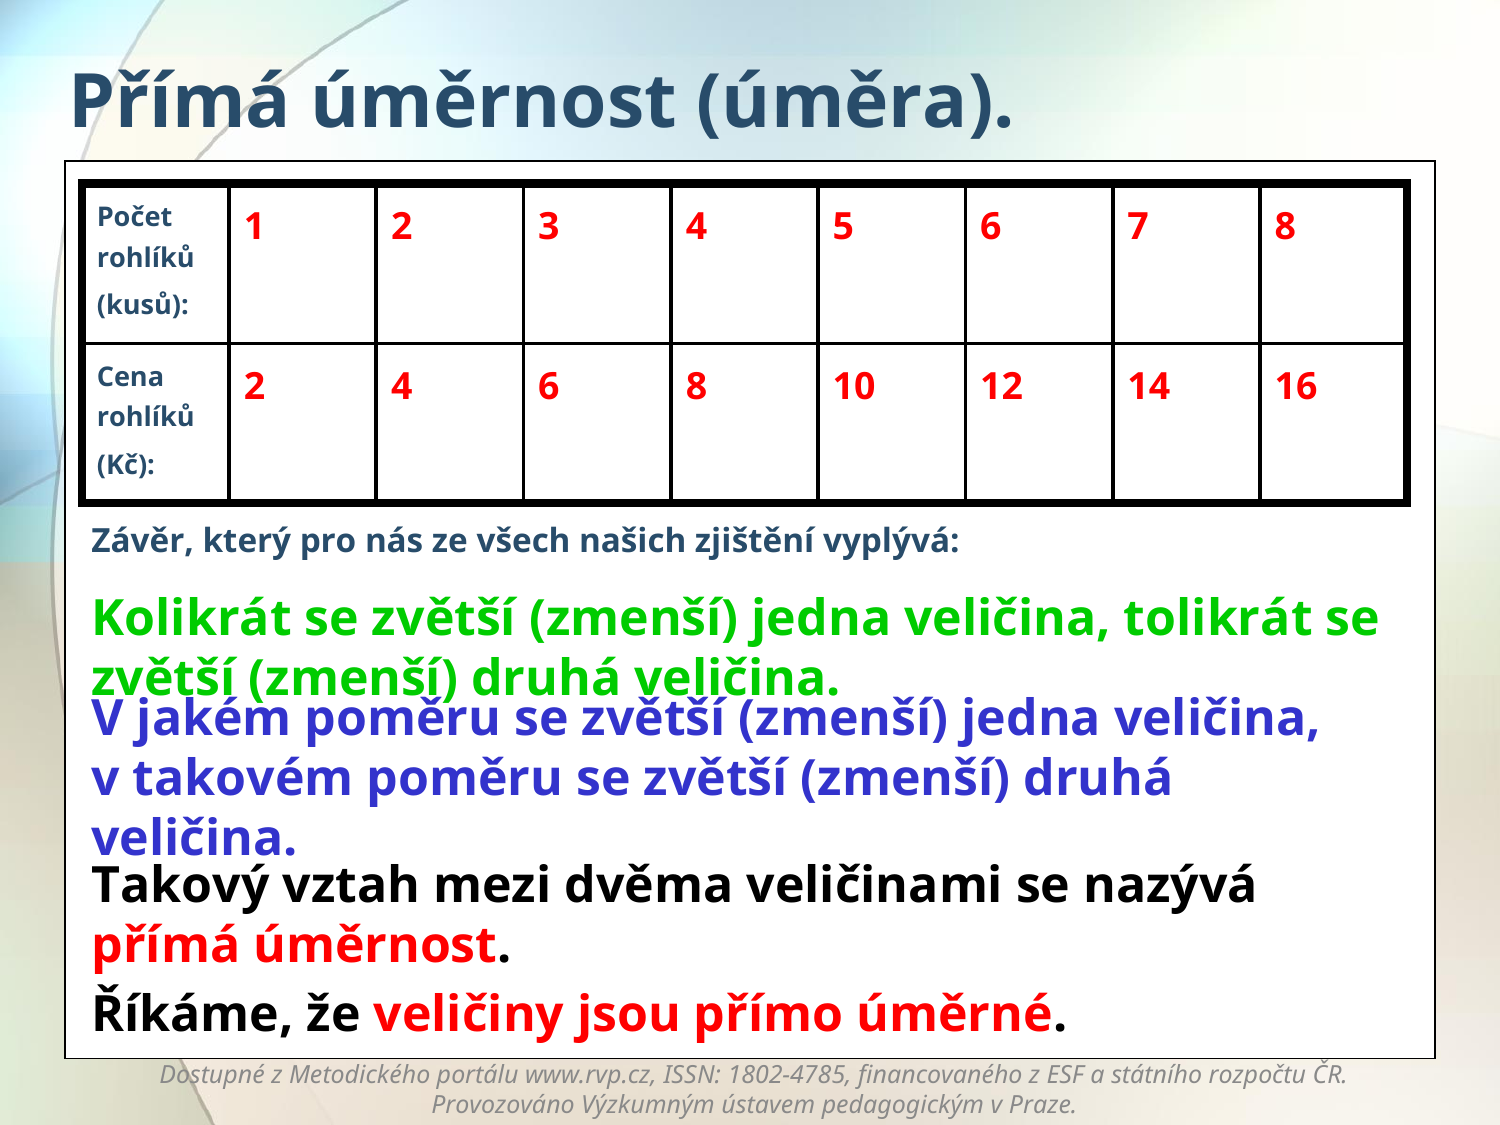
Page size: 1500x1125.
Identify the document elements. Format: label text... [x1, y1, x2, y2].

text_box Závěr, který pro nás ze všech našich zjištění vyplývá: [76, 491, 1400, 587]
table_cell 16 [1262, 345, 1403, 499]
table_cell 14 [1115, 345, 1258, 491]
text_box Takový vztah mezi dvěma veličinami se nazývá přímá úměrnost. [76, 864, 1400, 960]
table_cell 10 [820, 345, 964, 491]
table_header 4 [673, 188, 816, 342]
table_header 8 [1262, 188, 1403, 342]
table_header 2 [378, 188, 522, 342]
table_cell Cena rohlíků (Kč): [86, 345, 227, 491]
text_box [64, 160, 1436, 1059]
table_header 3 [525, 188, 669, 342]
table_header 1 [231, 188, 374, 342]
table_cell 8 [673, 345, 816, 491]
table_header 6 [967, 188, 1111, 342]
text_box V jakém poměru se zvětší (zmenší) jedna veličina, v takovém poměru se zvětší (zmenší) druhá veličina. [76, 727, 1400, 823]
text_box Říkáme, že veličiny jsou přímo úměrné. [76, 964, 1400, 1059]
text_box Kolikrát se zvětší (zmenší) jedna veličina, tolikrát se zvětší (zmenší) druhá veličina. [76, 597, 1400, 693]
table_cell 2 [231, 345, 374, 491]
table_cell 12 [967, 345, 1111, 491]
picture [0, 0, 1500, 1125]
table_header 5 [820, 188, 964, 342]
table_header 7 [1115, 188, 1258, 342]
title Přímá úměrnost (úměra). [53, 31, 1379, 182]
table_header Počet rohlíků (kusů): [86, 188, 227, 342]
table_cell 4 [378, 345, 522, 491]
table_cell 6 [525, 345, 669, 491]
